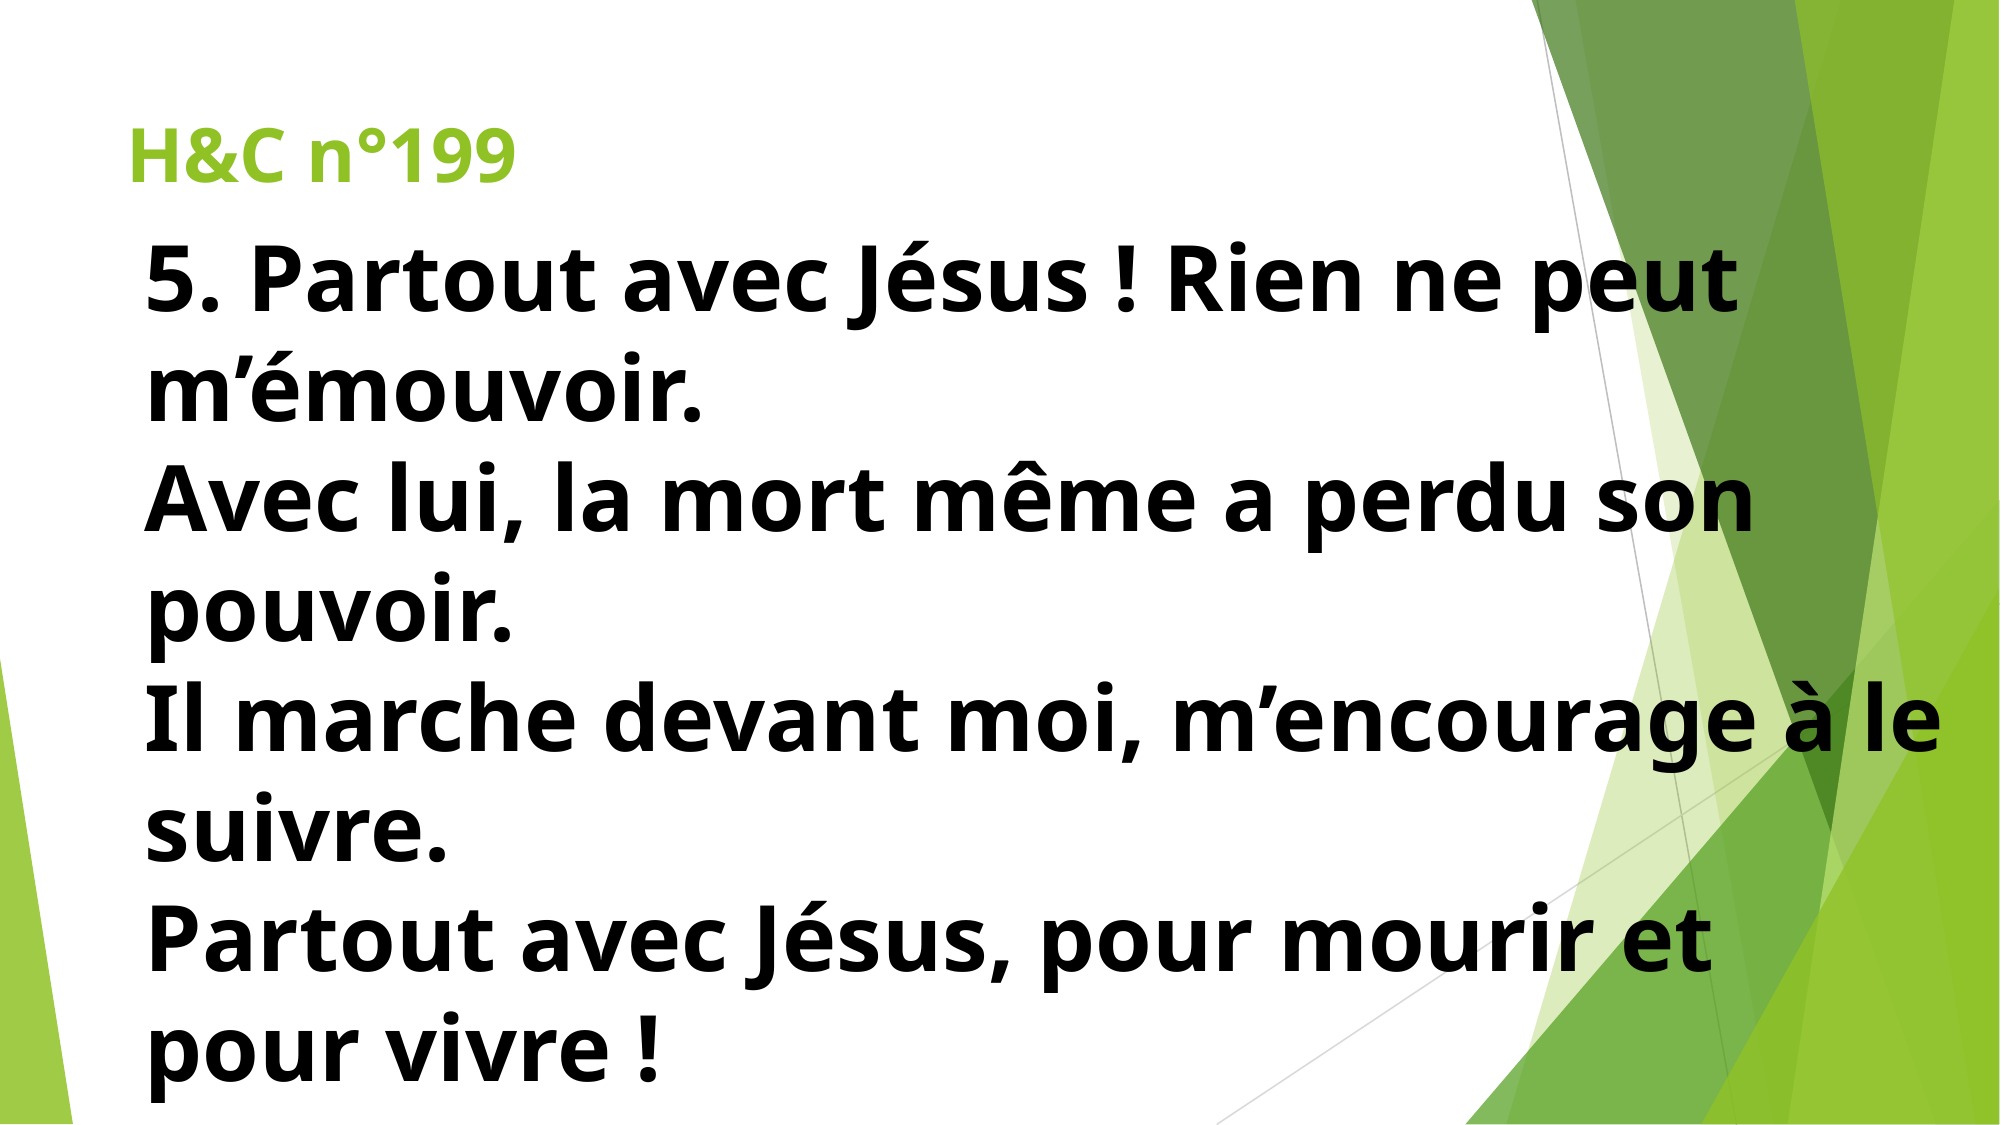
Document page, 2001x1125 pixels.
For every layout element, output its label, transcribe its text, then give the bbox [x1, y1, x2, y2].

text_box 5. Partout avec Jésus ! Rien ne peut m’émouvoir. Avec lui, la mort même a perdu son pouvoir. Il marche devant moi, m’encourage à le suivre. Partout avec Jésus, pour mourir et pour vivre ! [129, 212, 1961, 1074]
text_box H&C n°199 [111, 99, 1522, 213]
